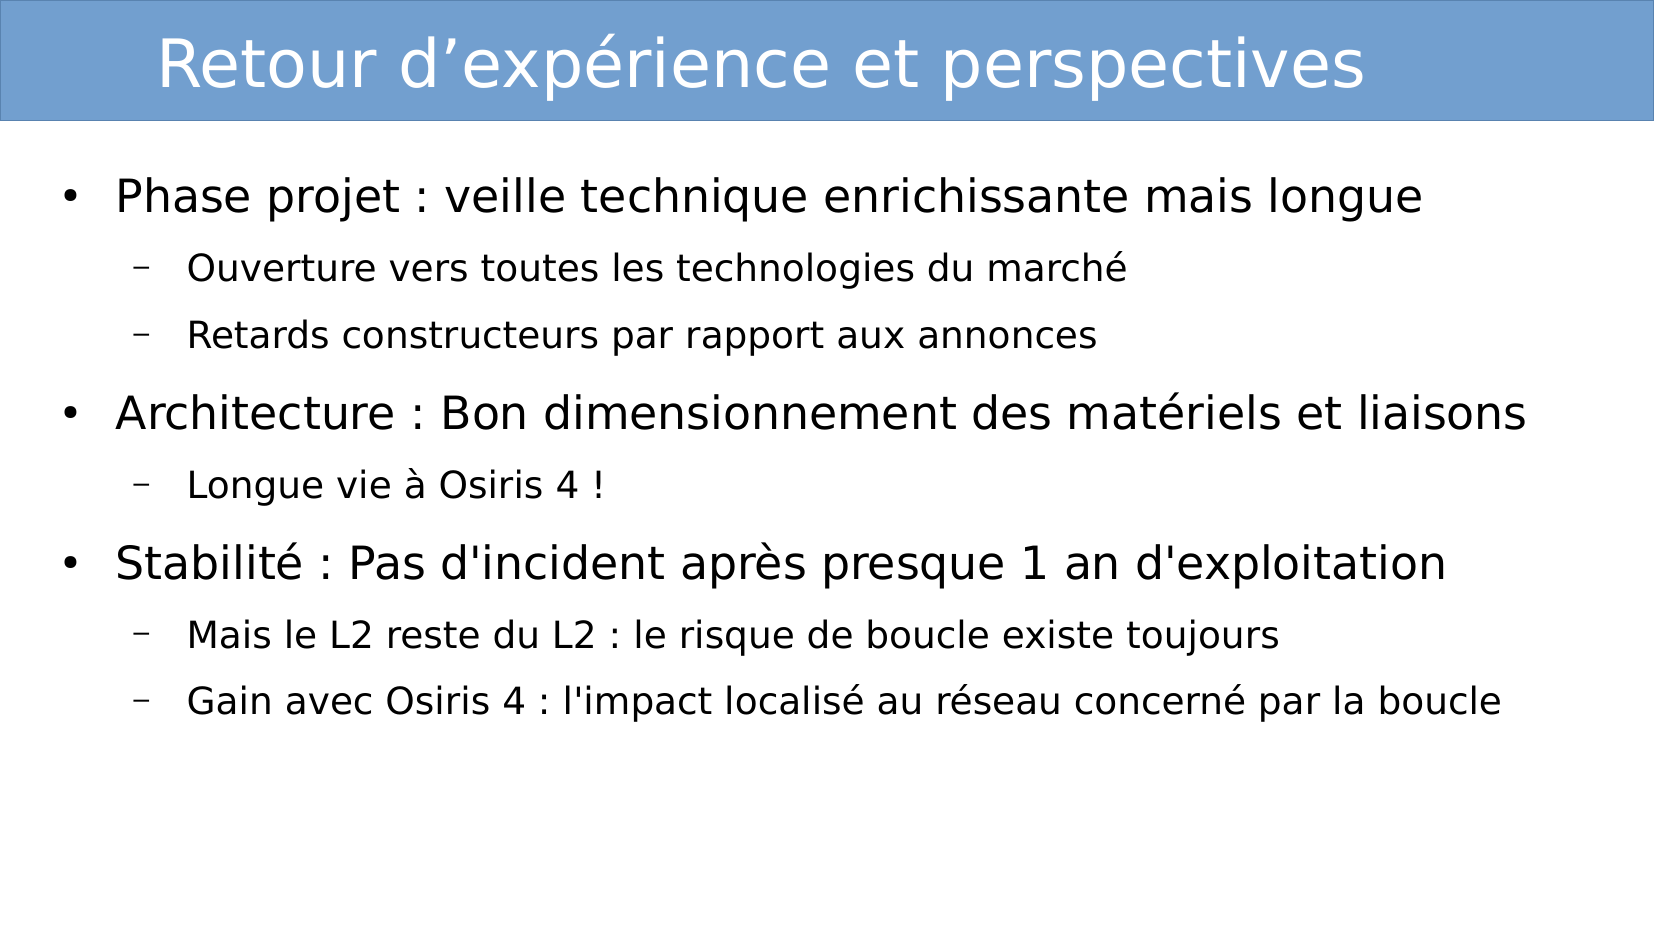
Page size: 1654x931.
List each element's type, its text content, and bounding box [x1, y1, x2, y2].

title Retour d’expérience et perspectives [17, 11, 1506, 117]
list Phase projet : veille technique enrichissante mais longue Ouverture vers toutes les technologies du marché Retards constructeurs par rapport aux annonces Architecture : Bon dimensionnement des matériels et liaisons Longue vie à Osiris 4 ! Stabilité : Pas d'incident après presque 1 an d'exploitation Mais le L2 reste du L2 : le risque de boucle existe toujours Gain avec Osiris 4 : l'impact localisé au réseau concerné par la boucle [44, 170, 1635, 855]
